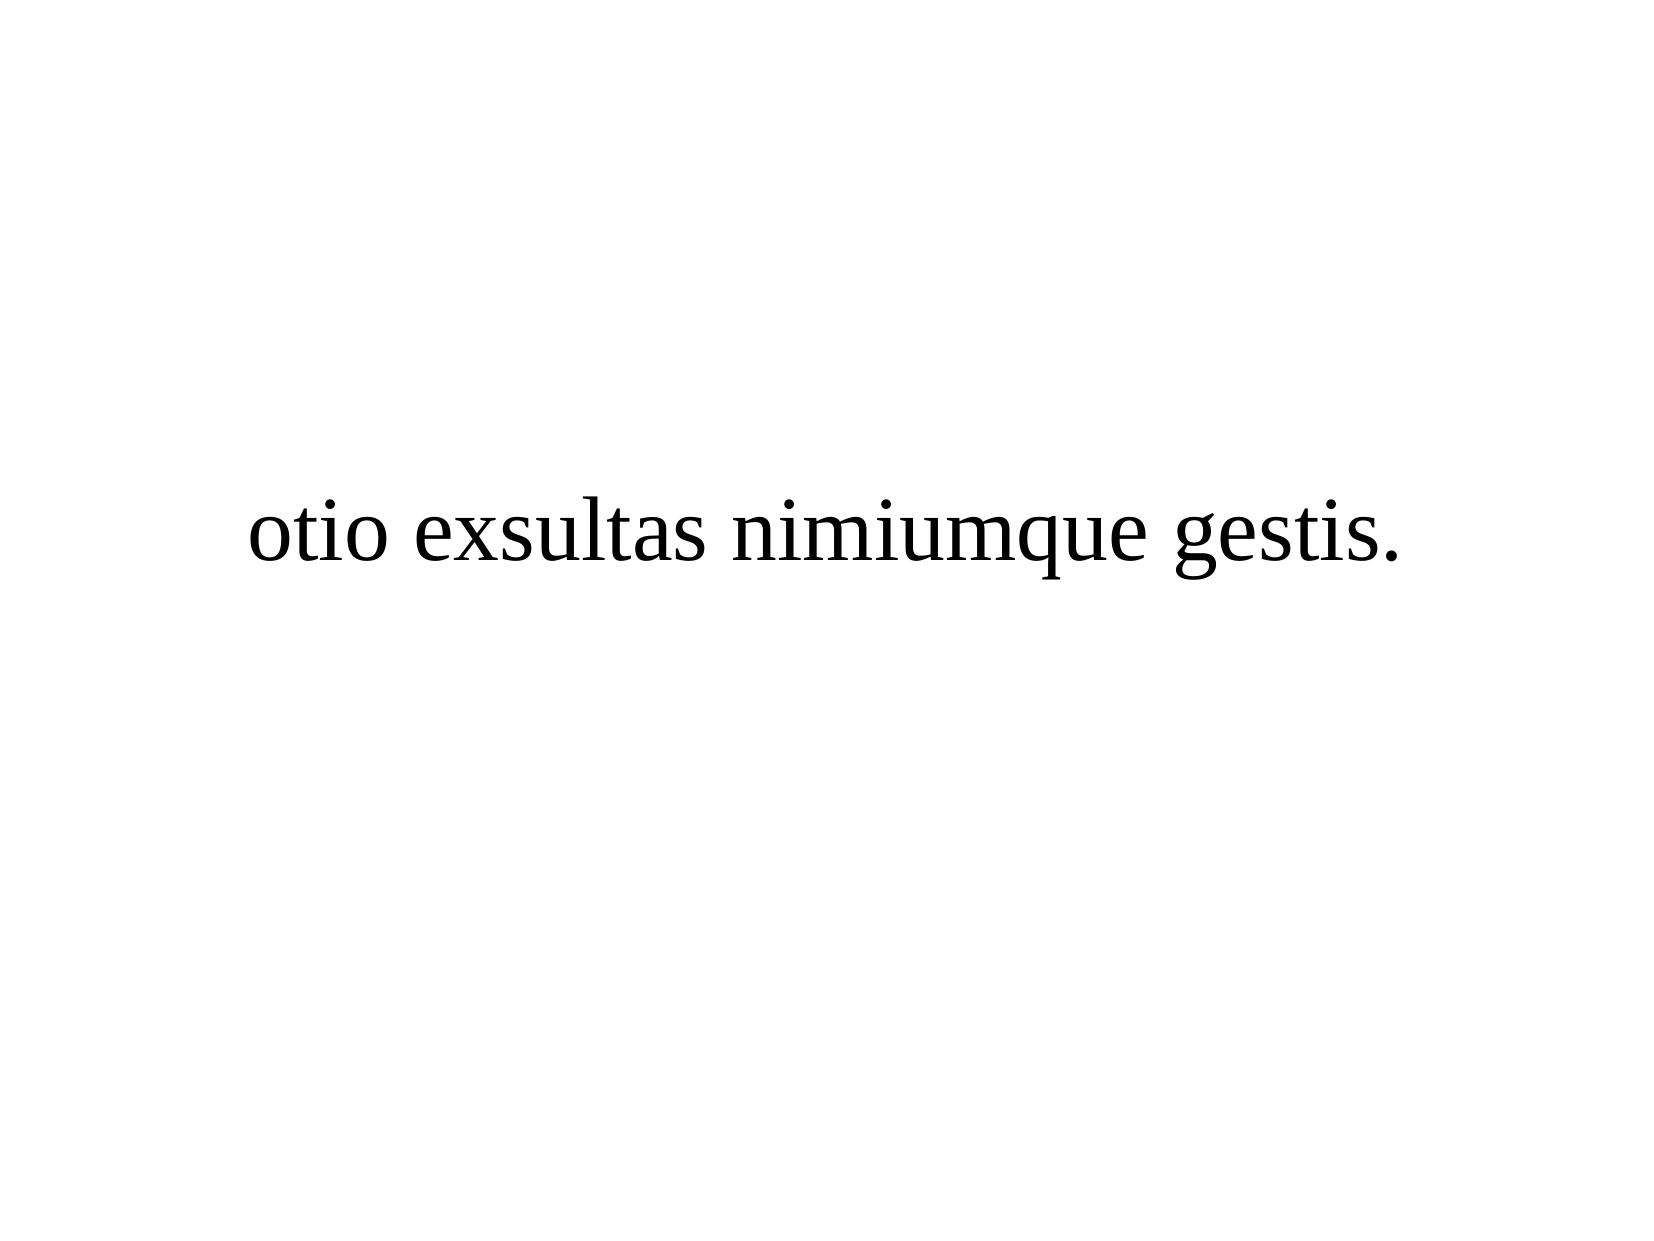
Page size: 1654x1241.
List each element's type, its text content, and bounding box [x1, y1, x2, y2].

subtitle otio exsultas nimiumque gestis. [82, 49, 1571, 1010]
